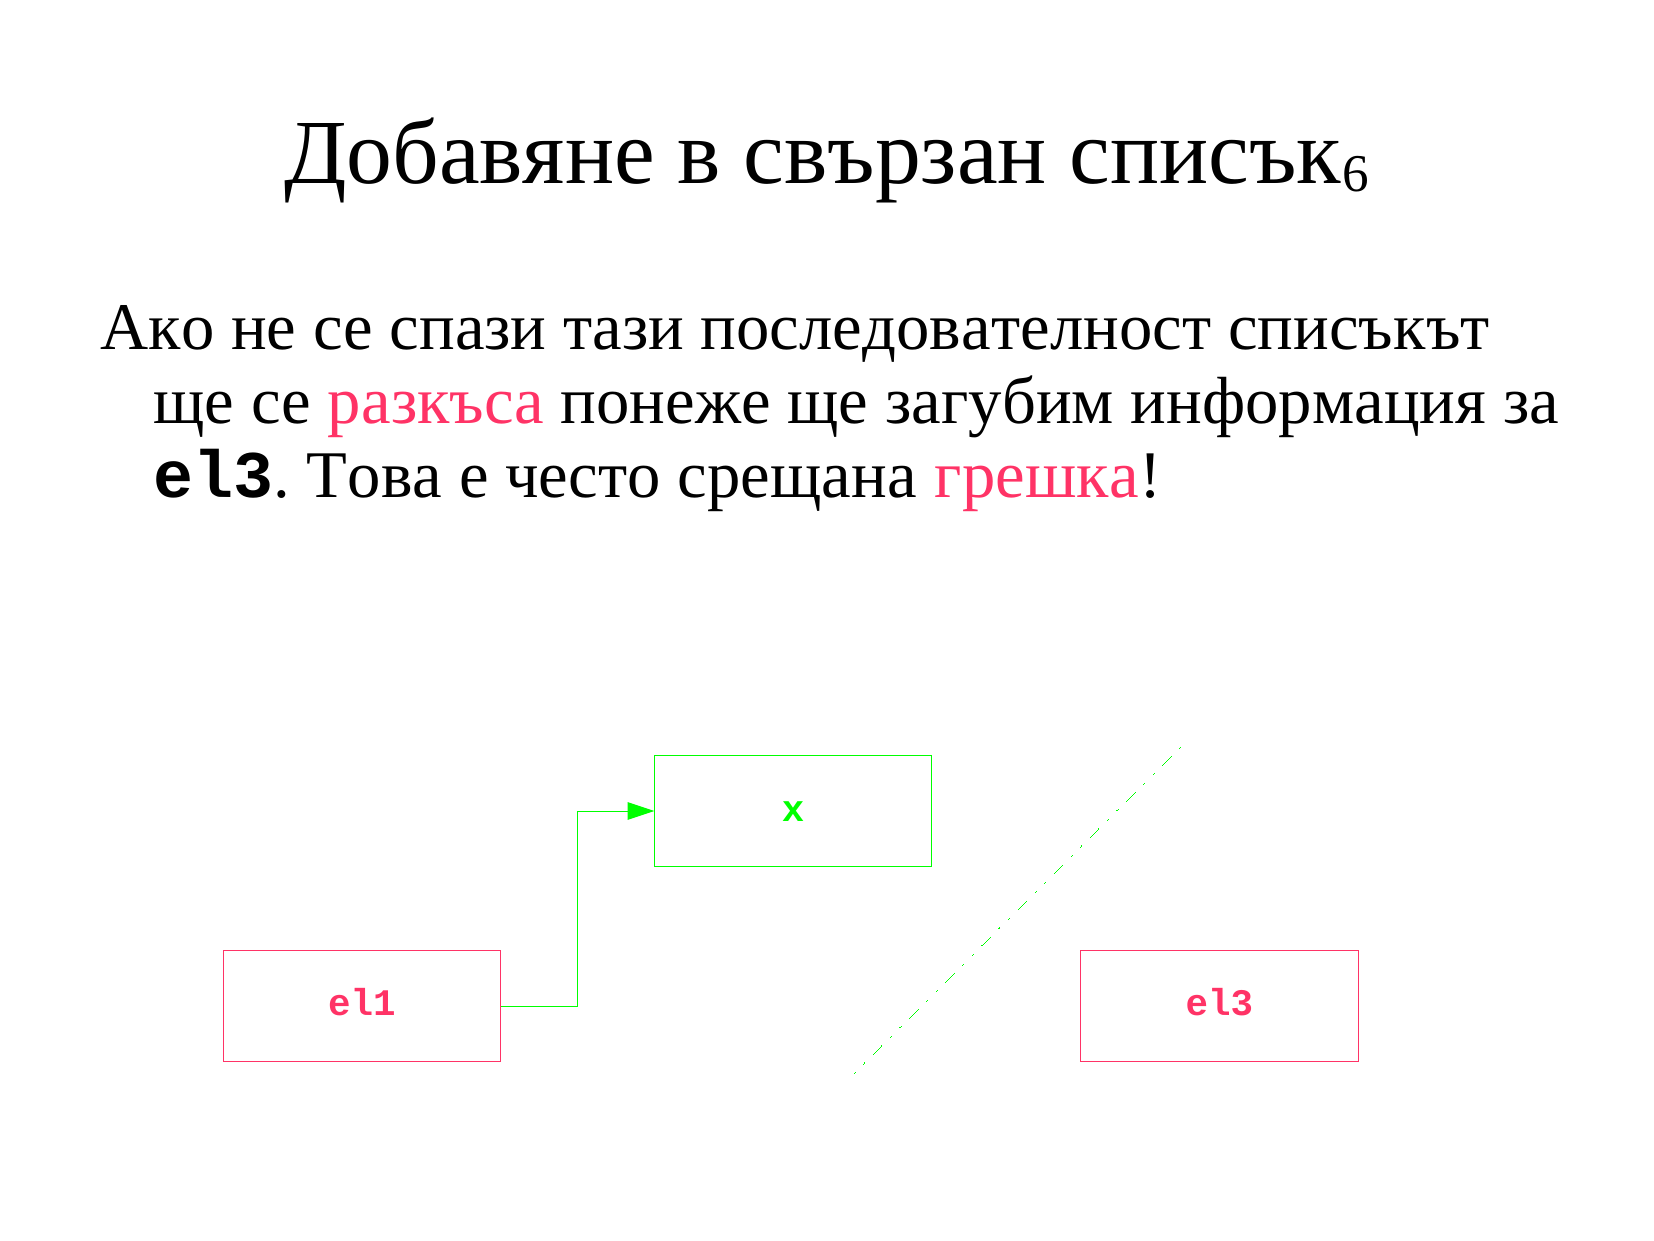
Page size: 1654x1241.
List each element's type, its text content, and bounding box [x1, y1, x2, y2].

list Ако не се спази тази последователност списъкът ще се разкъса понеже ще загубим информация за el3. Това е често срещана грешка! [82, 290, 1571, 1109]
text_box x [654, 755, 932, 867]
title Добавяне в свързан списък6 [82, 49, 1571, 257]
